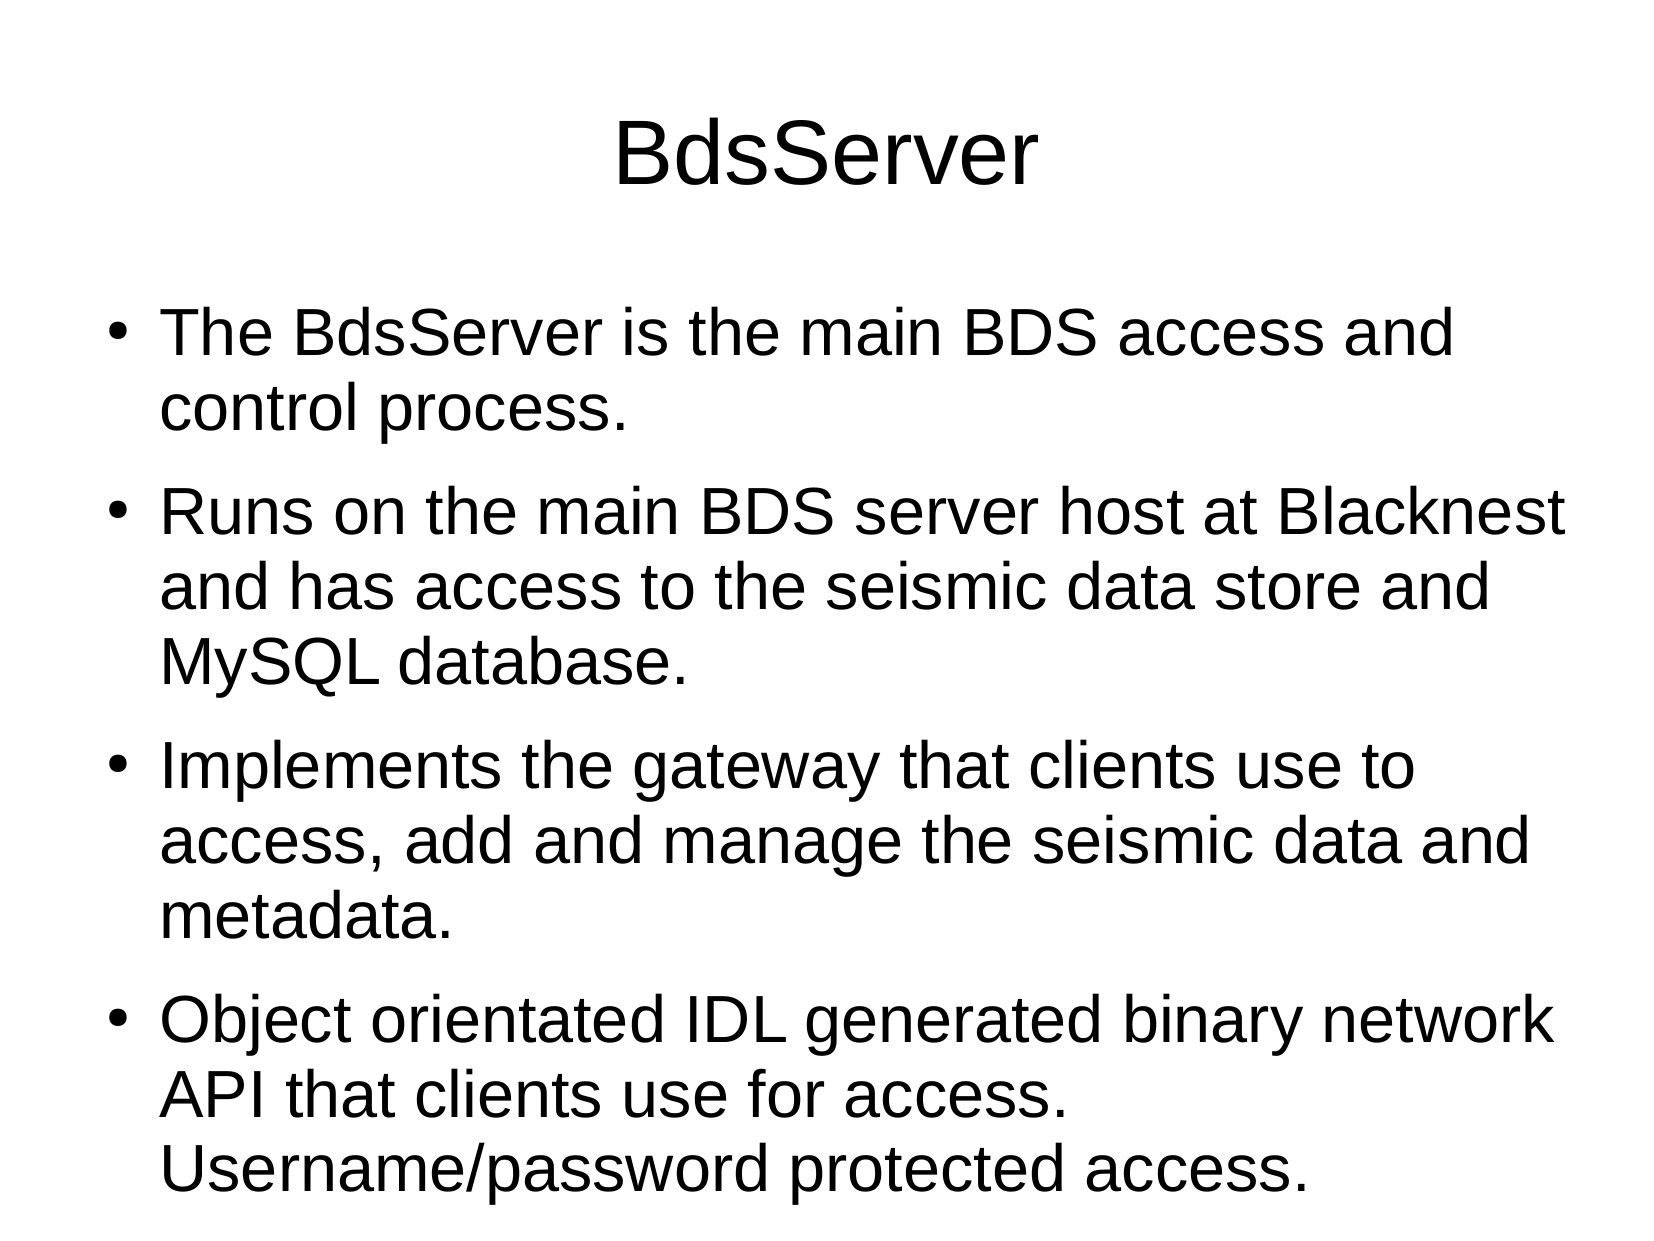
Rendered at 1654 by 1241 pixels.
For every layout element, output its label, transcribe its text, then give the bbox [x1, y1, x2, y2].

title BdsServer [82, 49, 1571, 257]
list The BdsServer is the main BDS access and control process. Runs on the main BDS server host at Blacknest and has access to the seismic data store and MySQL database. Implements the gateway that clients use to access, add and manage the seismic data and metadata. Object orientated IDL generated binary network API that clients use for access. Username/password protected access. [88, 295, 1577, 1207]
